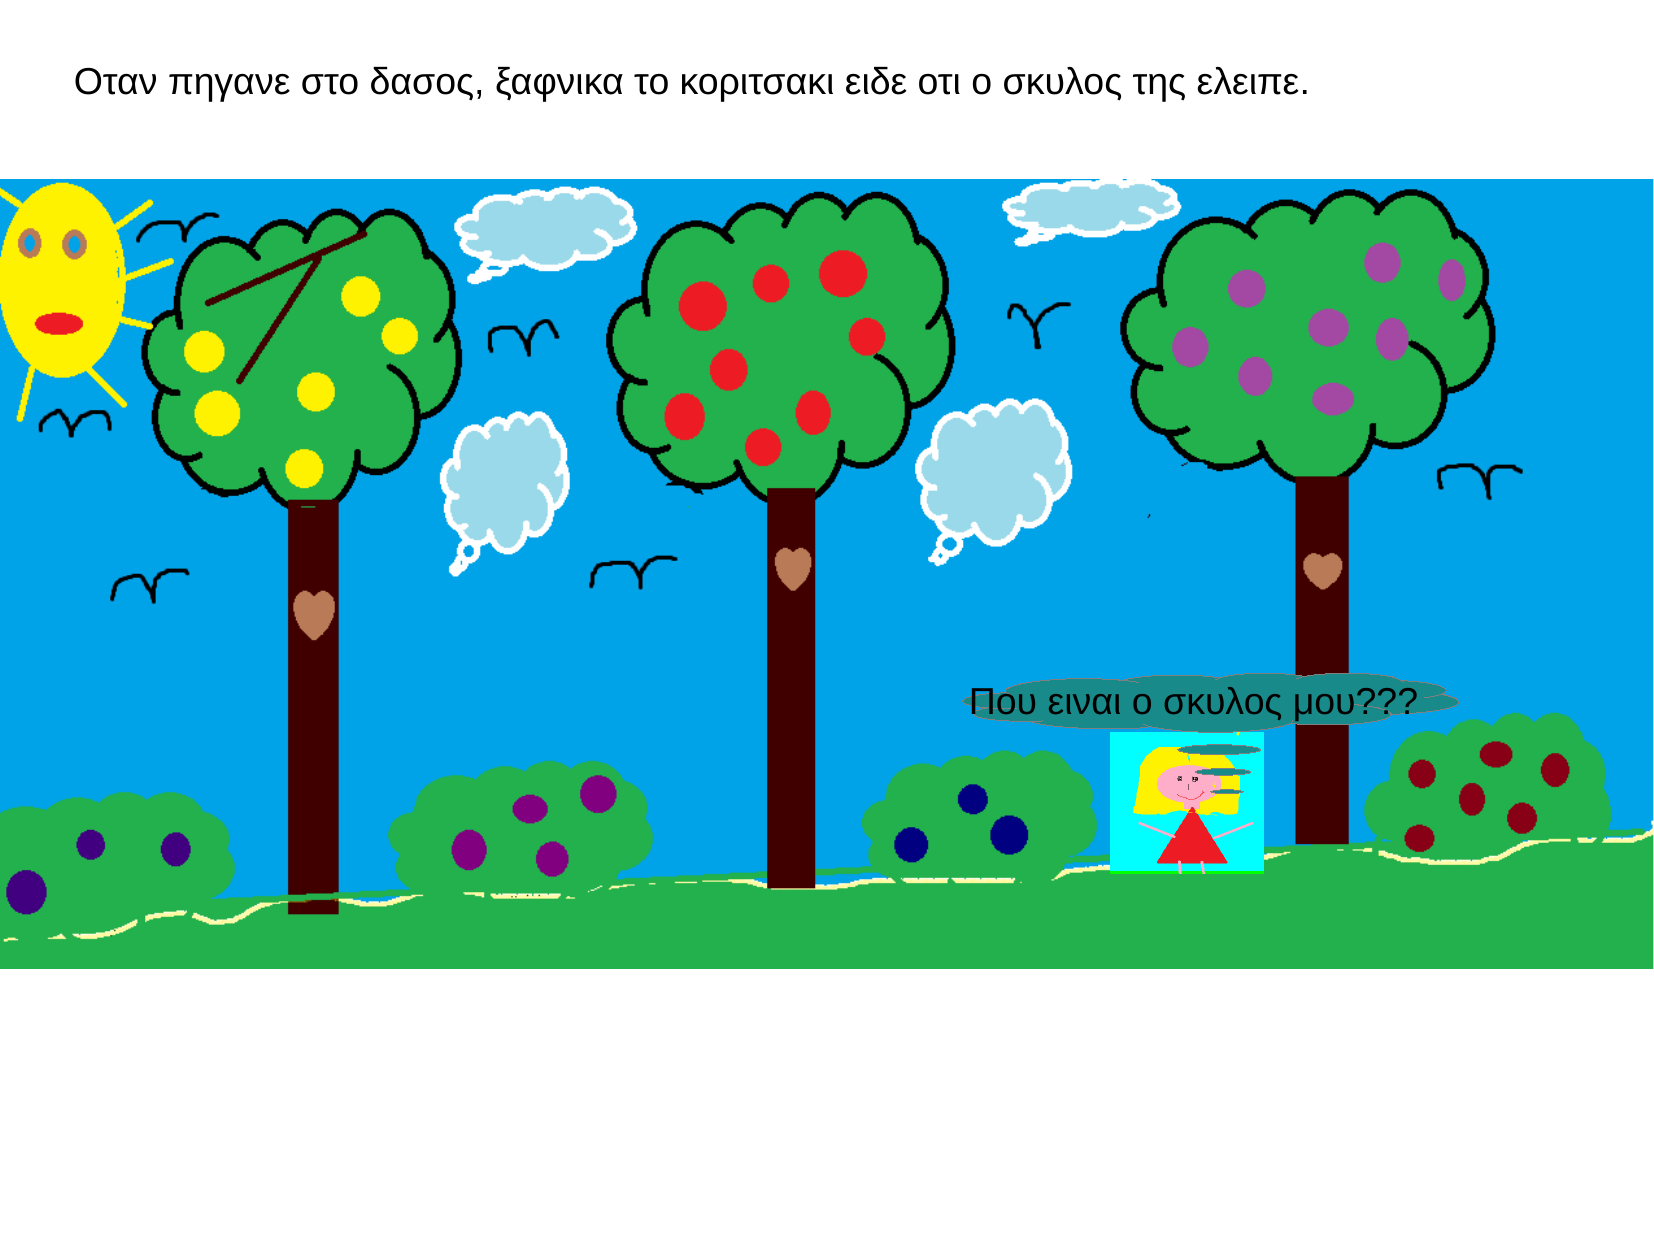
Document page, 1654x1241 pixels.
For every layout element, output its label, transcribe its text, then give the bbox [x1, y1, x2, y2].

picture [0, 183, 1654, 969]
text_box Που ειναι ο σκυλος μου??? [1177, 744, 1261, 755]
picture [602, 562, 636, 569]
picture [440, 412, 569, 576]
picture [1003, 179, 1181, 246]
picture [69, 427, 74, 436]
picture [63, 416, 69, 426]
picture [1031, 322, 1040, 348]
text_box Που ειναι ο σκυλος μου??? [973, 673, 1459, 733]
picture [455, 187, 637, 284]
picture [916, 399, 1072, 566]
picture [189, 218, 199, 227]
text_box Οταν πηγανε στο δασος, ξαφνικα το κοριτσακι ειδε οτι ο σκυλος της ελειπε. [59, 53, 1512, 111]
picture [637, 567, 645, 587]
picture [77, 415, 85, 422]
picture [1484, 473, 1489, 497]
picture [524, 339, 530, 354]
picture [200, 214, 214, 218]
picture [1122, 191, 1494, 676]
picture [1011, 305, 1022, 309]
picture [149, 579, 156, 601]
picture [182, 227, 188, 240]
